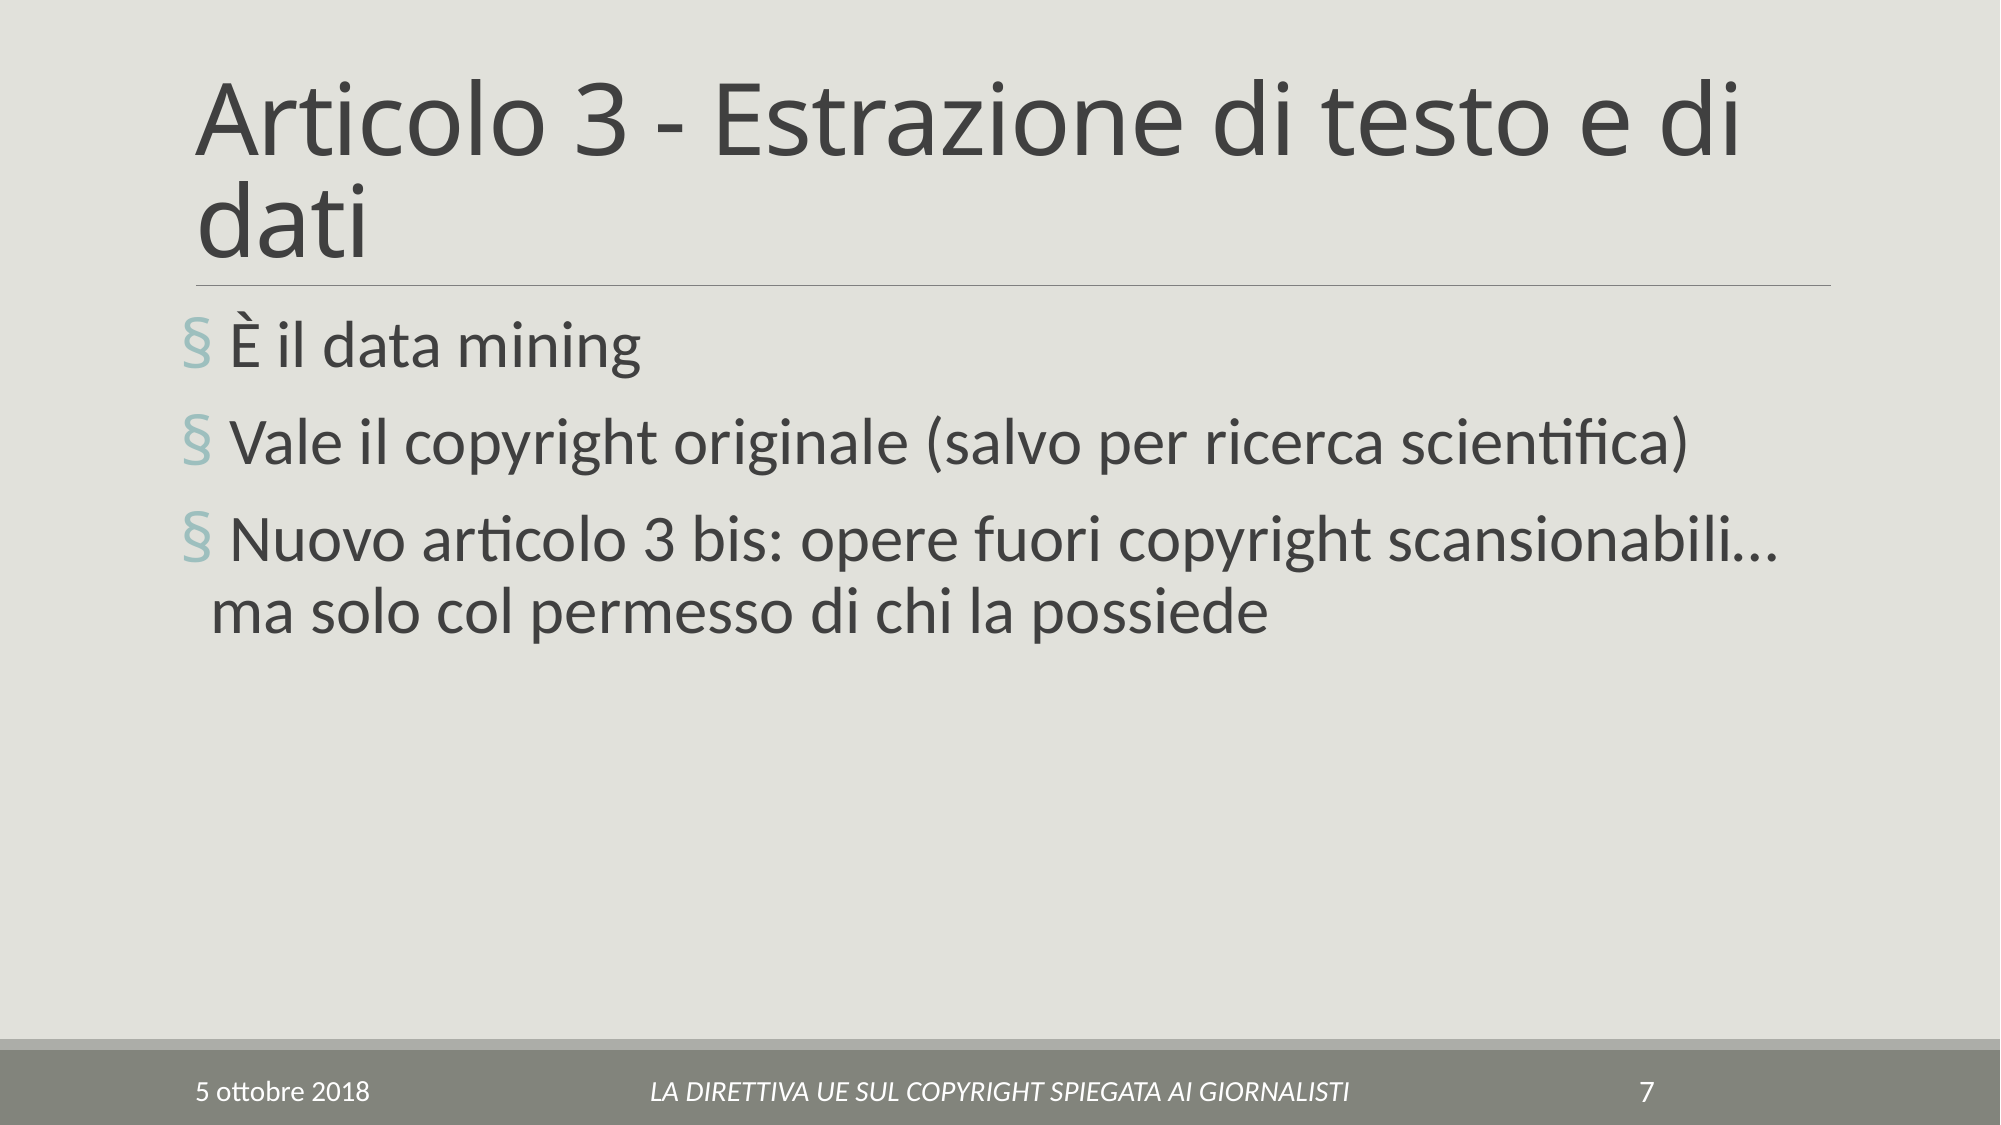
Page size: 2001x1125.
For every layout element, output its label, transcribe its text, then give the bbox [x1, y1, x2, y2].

text_box 5 ottobre 2018 [180, 1059, 586, 1120]
list È il data mining Vale il copyright originale (salvo per ricerca scientifica) Nuovo articolo 3 bis: opere fuori copyright scansionabili… ma solo col permesso di chi la possiede [180, 302, 1831, 963]
text_box La direttiva Ue sul copyright spiegata ai giornalisti [604, 1059, 1396, 1120]
text_box 7 [1624, 1059, 1840, 1120]
title Articolo 3 - Estrazione di testo e di dati [180, 47, 1831, 286]
